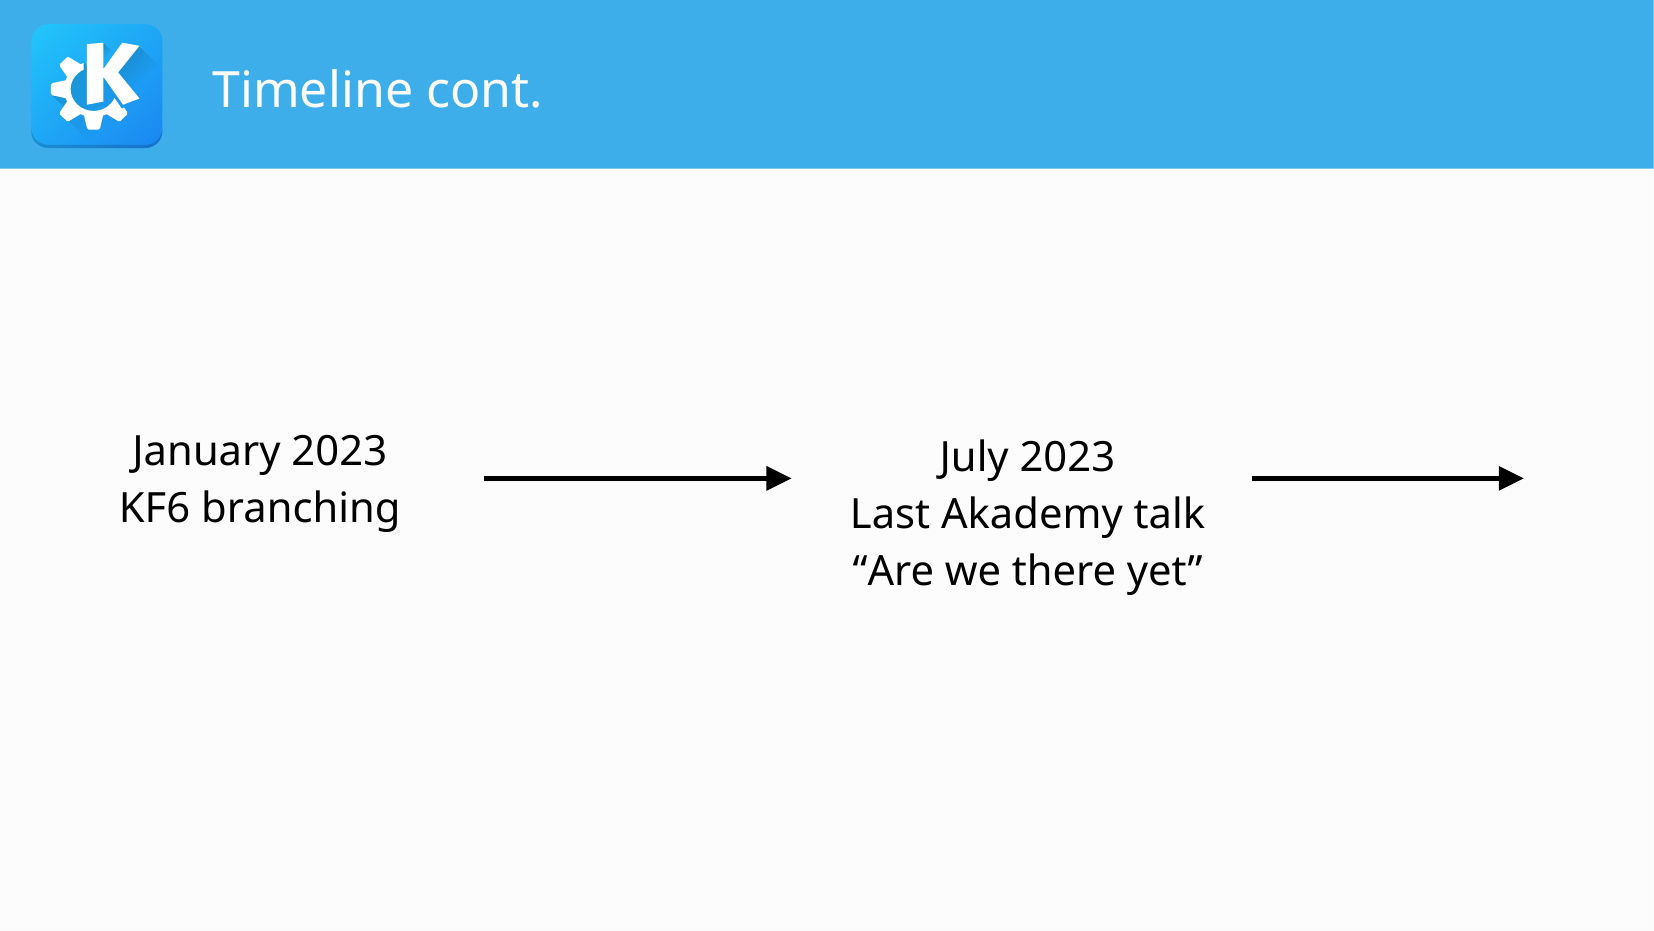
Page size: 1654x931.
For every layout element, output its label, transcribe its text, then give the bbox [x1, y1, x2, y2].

text_box January 2023 KF6 branching [82, 413, 438, 544]
text_box July 2023 Last Akademy talk “Are we there yet” [832, 419, 1223, 606]
title Timeline cont. [212, 10, 1563, 166]
